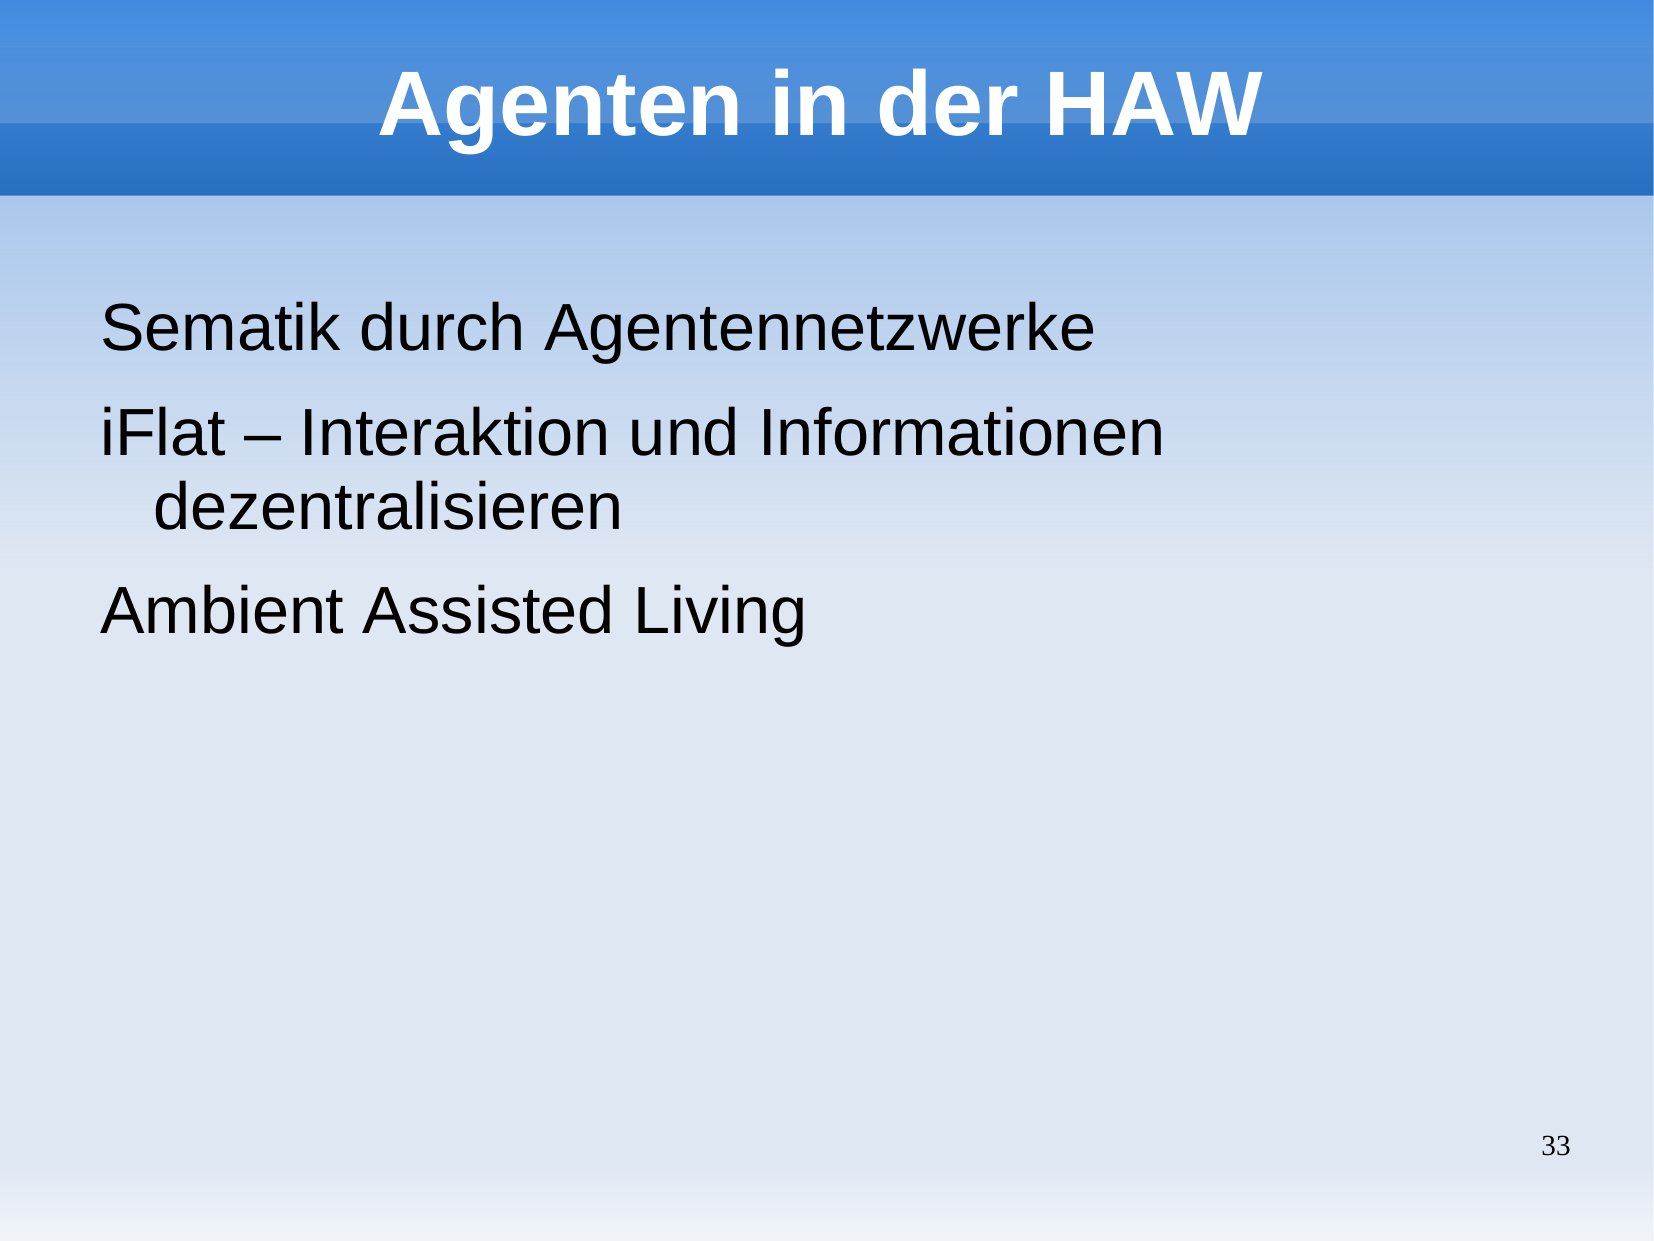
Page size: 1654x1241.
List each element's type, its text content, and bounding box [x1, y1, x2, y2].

title Agenten in der HAW [76, 7, 1565, 200]
picture [0, 0, 1654, 1241]
list Sematik durch Agentennetzwerke iFlat – Interaktion und Informationen dezentralisieren Ambient Assisted Living [82, 290, 1571, 1094]
